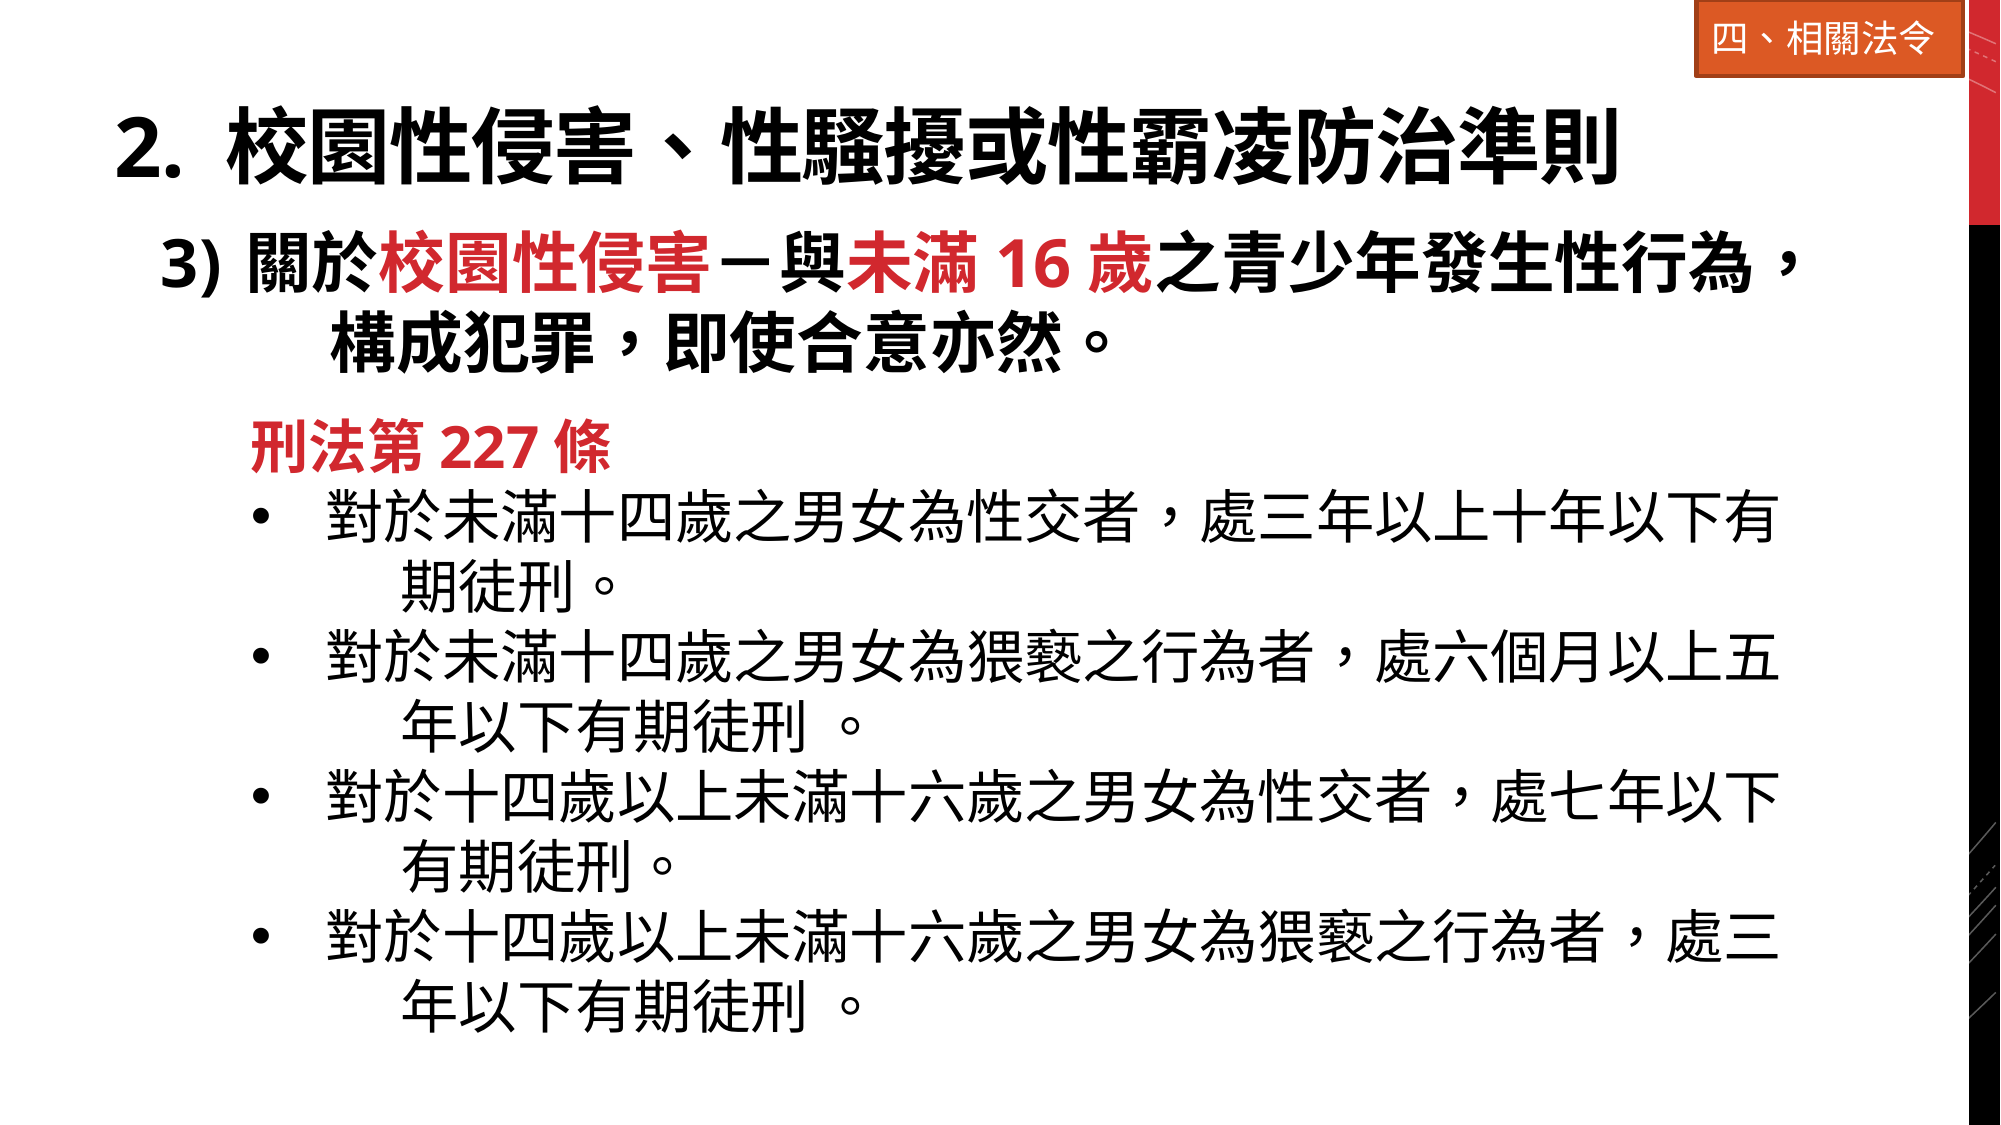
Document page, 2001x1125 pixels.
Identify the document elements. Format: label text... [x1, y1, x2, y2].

text_box 關於校園性侵害－與未滿16歲之青少年發生性行為，構成犯罪，即使合意亦然。 刑法第227條 對於未滿十四歲之男女為性交者，處三年以上十年以下有期徒刑。 對於未滿十四歲之男女為猥褻之行為者，處六個月以上五年以下有期徒刑 。 對於十四歲以上未滿十六歲之男女為性交者，處七年以下有期徒刑。 對於十四歲以上未滿十六歲之男女為猥褻之行為者，處三年以下有期徒刑 。 [145, 213, 1855, 1087]
title 2. 校園性侵害、性騷擾或性霸凌防治準則 [99, 0, 1671, 202]
text_box 四、相關法令 [1696, 0, 1963, 76]
